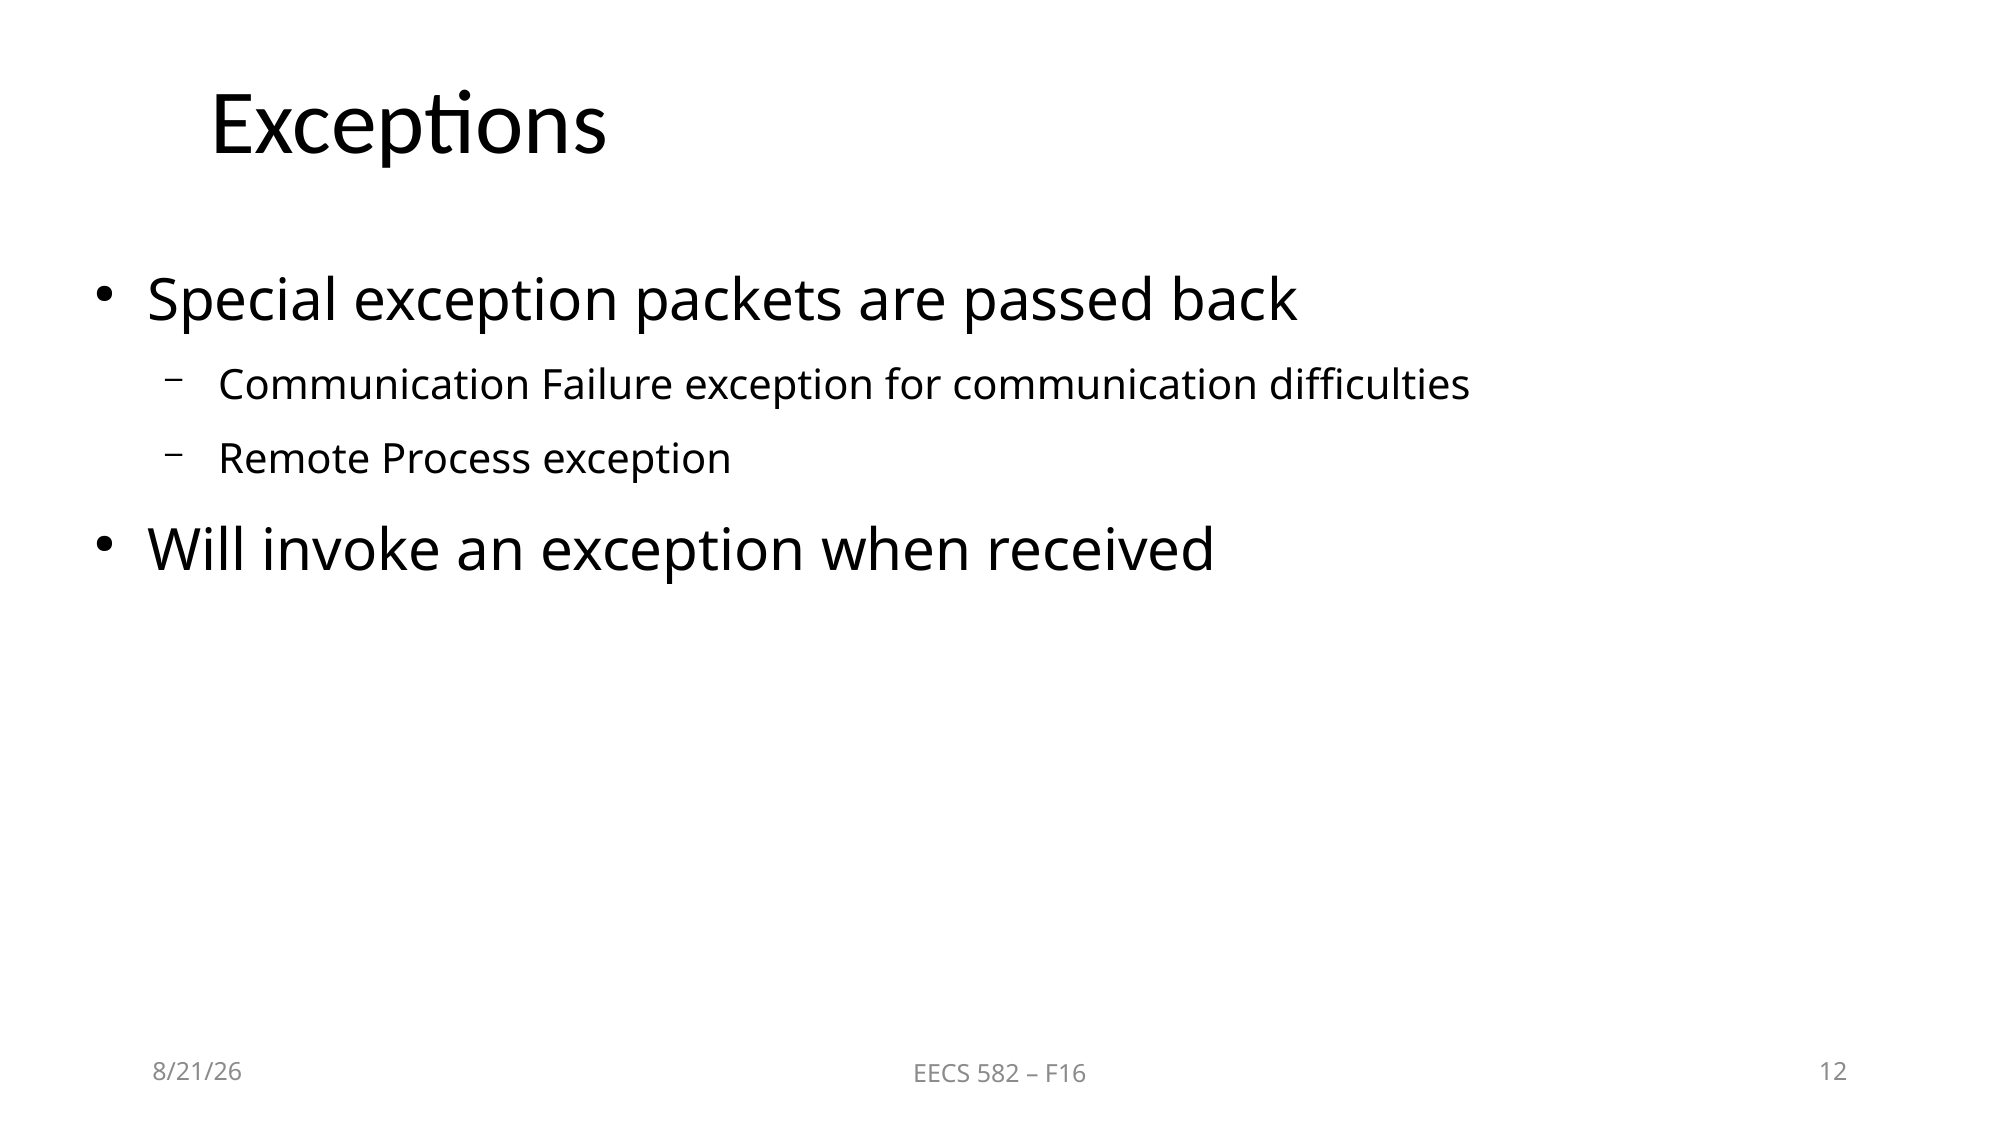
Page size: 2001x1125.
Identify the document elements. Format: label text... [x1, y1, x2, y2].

list Special exception packets are passed back Communication Failure exception for communication difficulties Remote Process exception Will invoke an exception when received [76, 263, 1846, 916]
title Exceptions [210, 0, 1710, 263]
